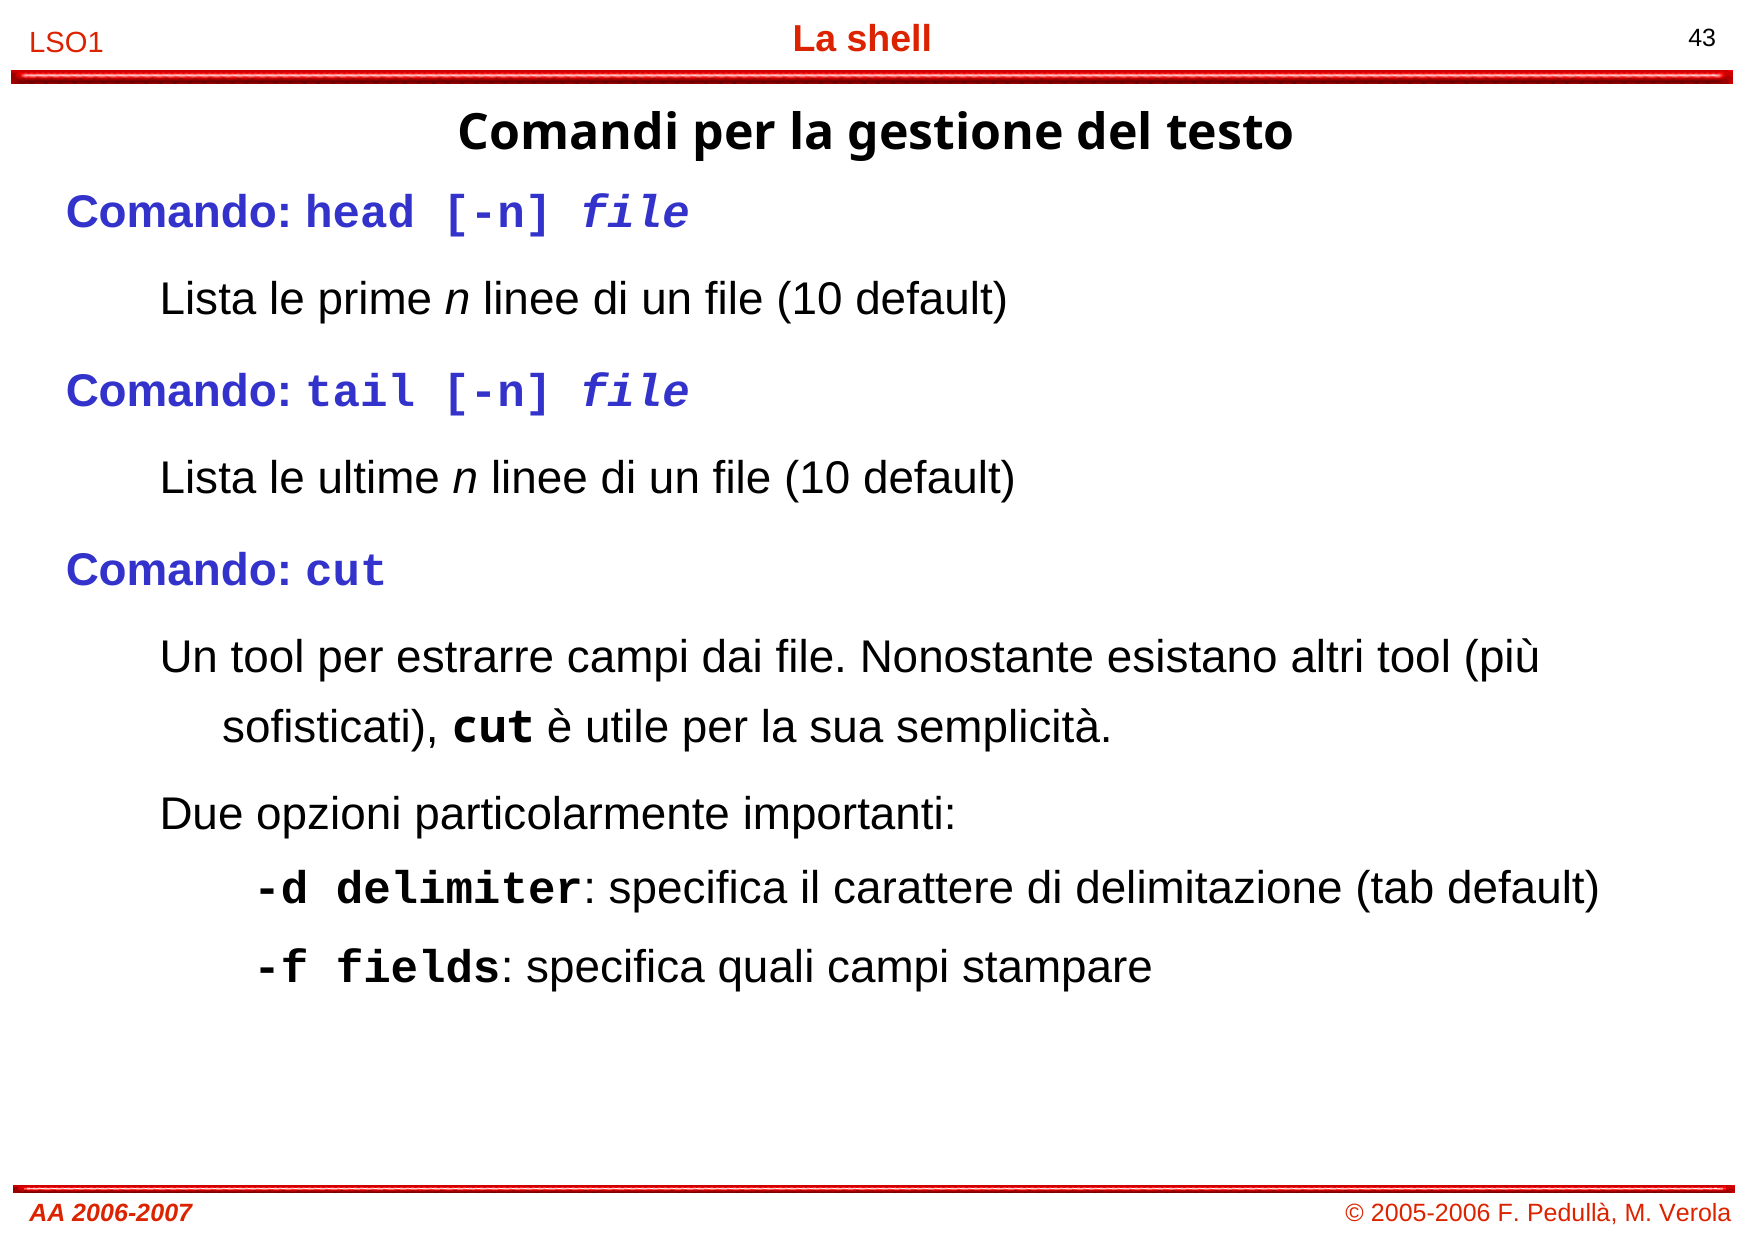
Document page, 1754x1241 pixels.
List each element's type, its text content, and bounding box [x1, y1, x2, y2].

title Comandi per la gestione del testo [381, 84, 1372, 178]
list Comando: head [-n] file Lista le prime n linee di un file (10 default) Comando: tail [-n] file Lista le ultime n linee di un file (10 default) Comando: cut Un tool per estrarre campi dai file. Nonostante esistano altri tool (più sofisticati), cut è utile per la sua semplicità. Due opzioni particolarmente importanti: -d delimiter: specifica il carattere di delimitazione (tab default) -f fields: specifica quali campi stampare [51, 178, 1689, 1152]
picture [13, 1185, 1735, 1193]
picture [11, 70, 1733, 84]
